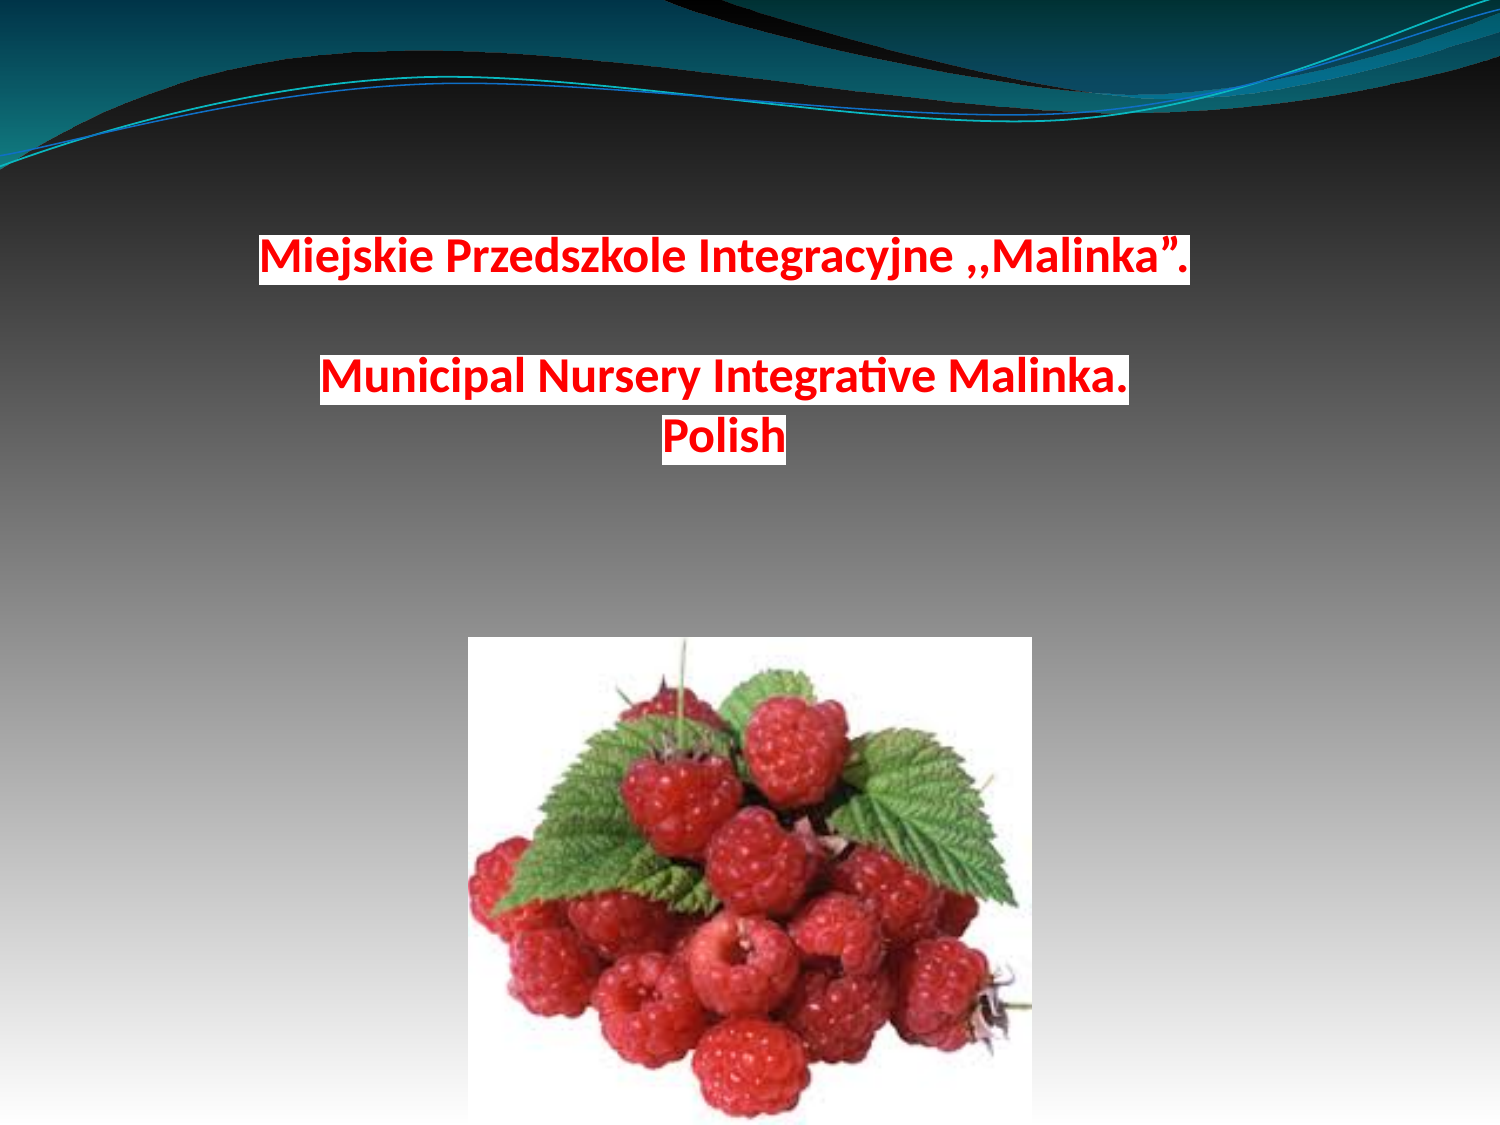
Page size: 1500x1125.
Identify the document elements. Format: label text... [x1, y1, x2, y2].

picture [468, 637, 1032, 1125]
title Miejskie Przedszkole Integracyjne ,,Malinka”. Municipal Nursery Integrative Malinka. Polish [82, 222, 1370, 523]
